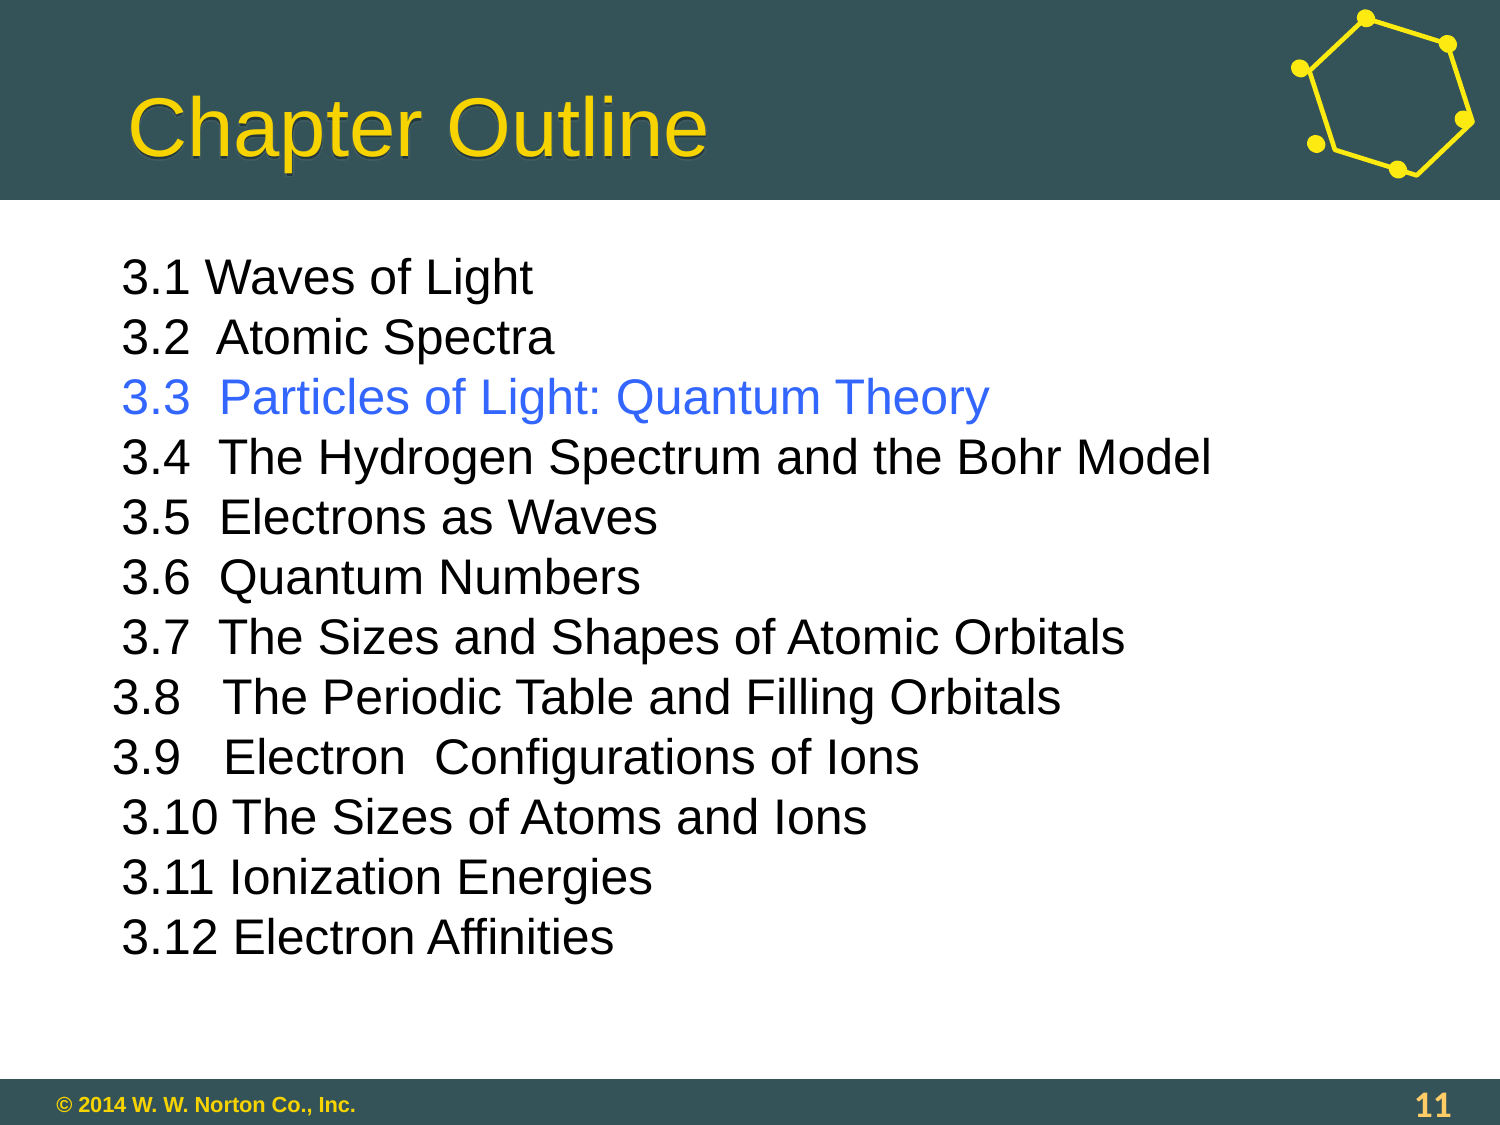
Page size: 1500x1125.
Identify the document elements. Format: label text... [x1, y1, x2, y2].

slide_number <number> [1398, 1076, 1468, 1125]
list 3.1 Waves of Light 3.2 Atomic Spectra 3.3 Particles of Light: Quantum Theory 3.4 The Hydrogen Spectrum and the Bohr Model 3.5 Electrons as Waves 3.6 Quantum Numbers 3.7 The Sizes and Shapes of Atomic Orbitals 3.8 The Periodic Table and Filling Orbitals 3.9 Electron Configurations of Ions 3.10 The Sizes of Atoms and Ions 3.11 Ionization Energies 3.12 Electron Affinities [96, 237, 1322, 988]
title Chapter Outline [112, 48, 1388, 199]
